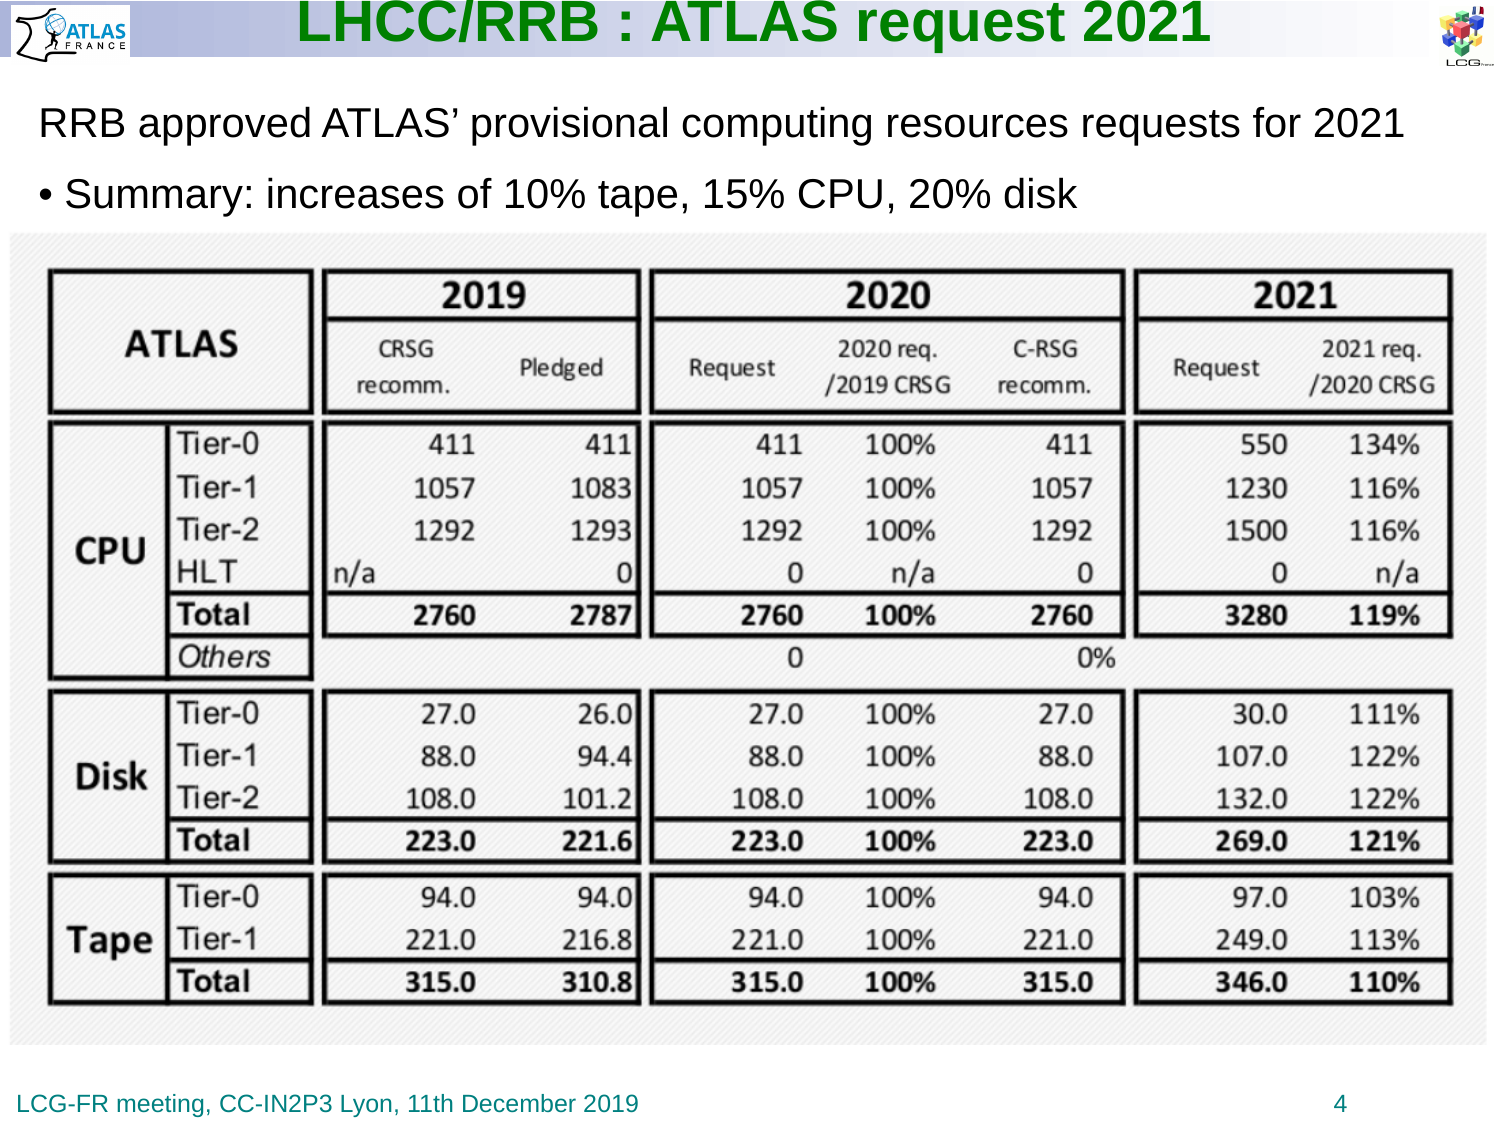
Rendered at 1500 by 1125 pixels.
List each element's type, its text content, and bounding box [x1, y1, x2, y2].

text_box RRB approved ATLAS’ provisional computing resources requests for 2021 • Summary: increases of 10% tape, 15% CPU, 20% disk [23, 92, 1495, 272]
text_box LHCC/RRB : ATLAS request 2021 [7, 0, 1500, 108]
picture [0, 224, 1495, 1045]
